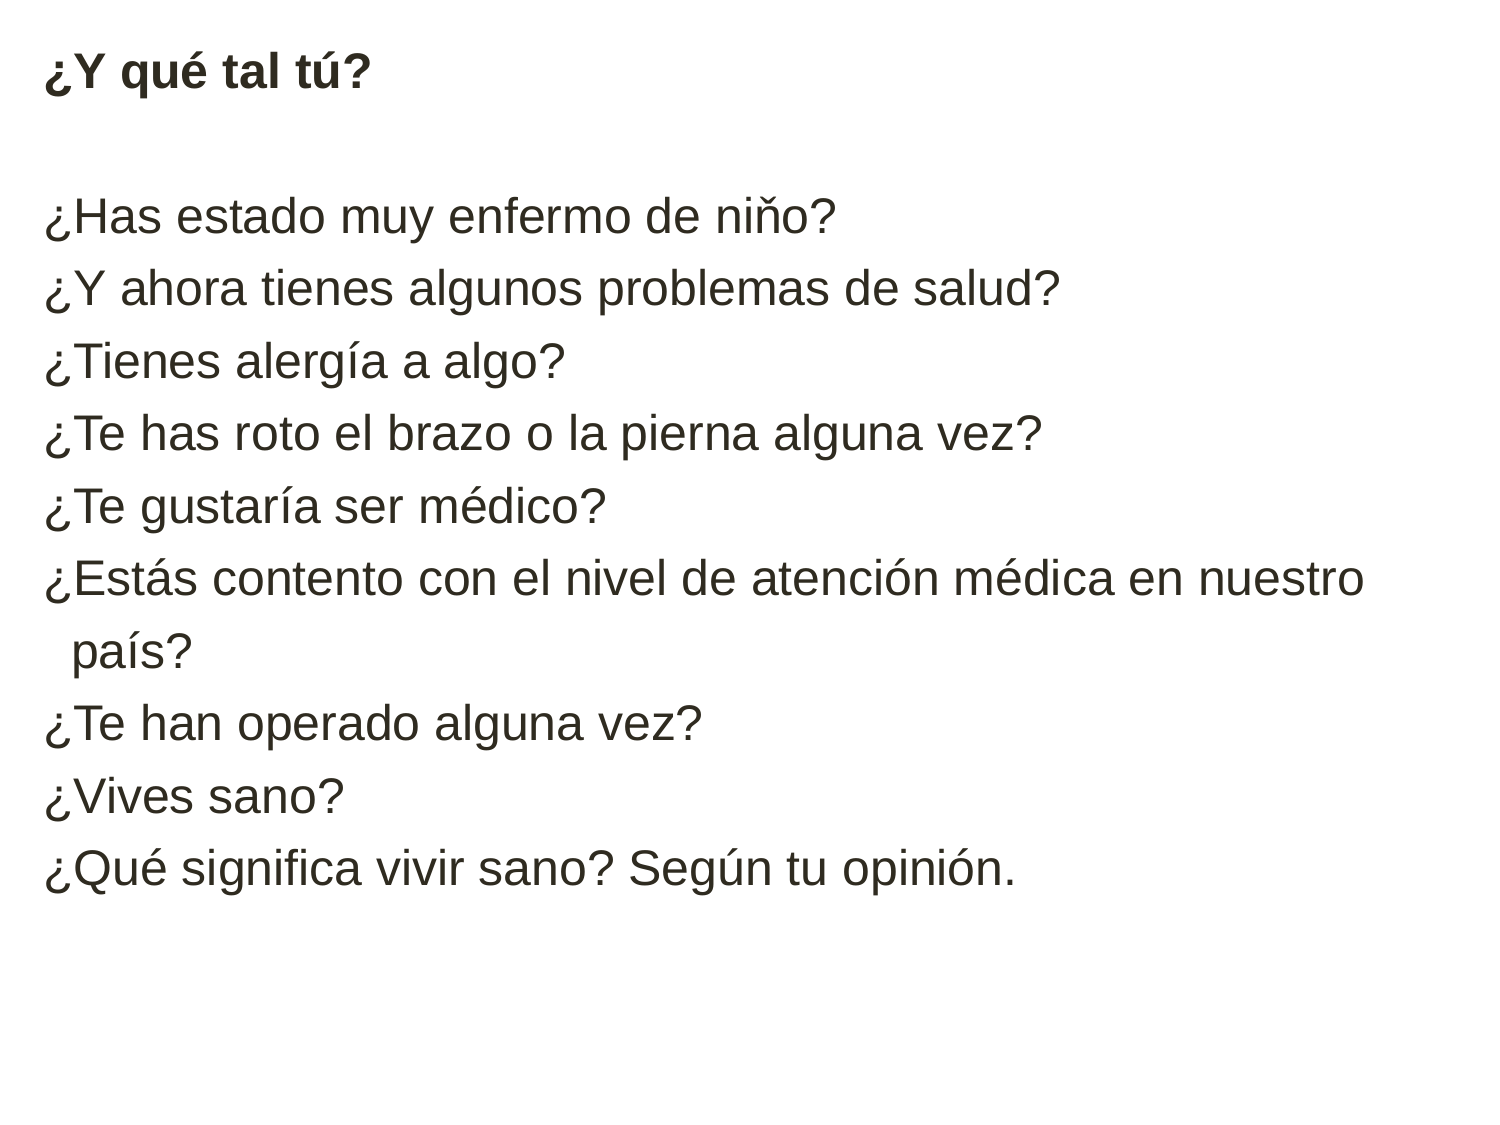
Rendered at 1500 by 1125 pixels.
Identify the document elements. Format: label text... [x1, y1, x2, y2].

list ¿Y qué tal tú? ¿Has estado muy enfermo de niňo? ¿Y ahora tienes algunos problemas de salud? ¿Tienes alergía a algo? ¿Te has roto el brazo o la pierna alguna vez? ¿Te gustaría ser médico? ¿Estás contento con el nivel de atención médica en nuestro país? ¿Te han operado alguna vez? ¿Vives sano? ¿Qué significa vivir sano? Según tu opinión. [9, 30, 1483, 989]
